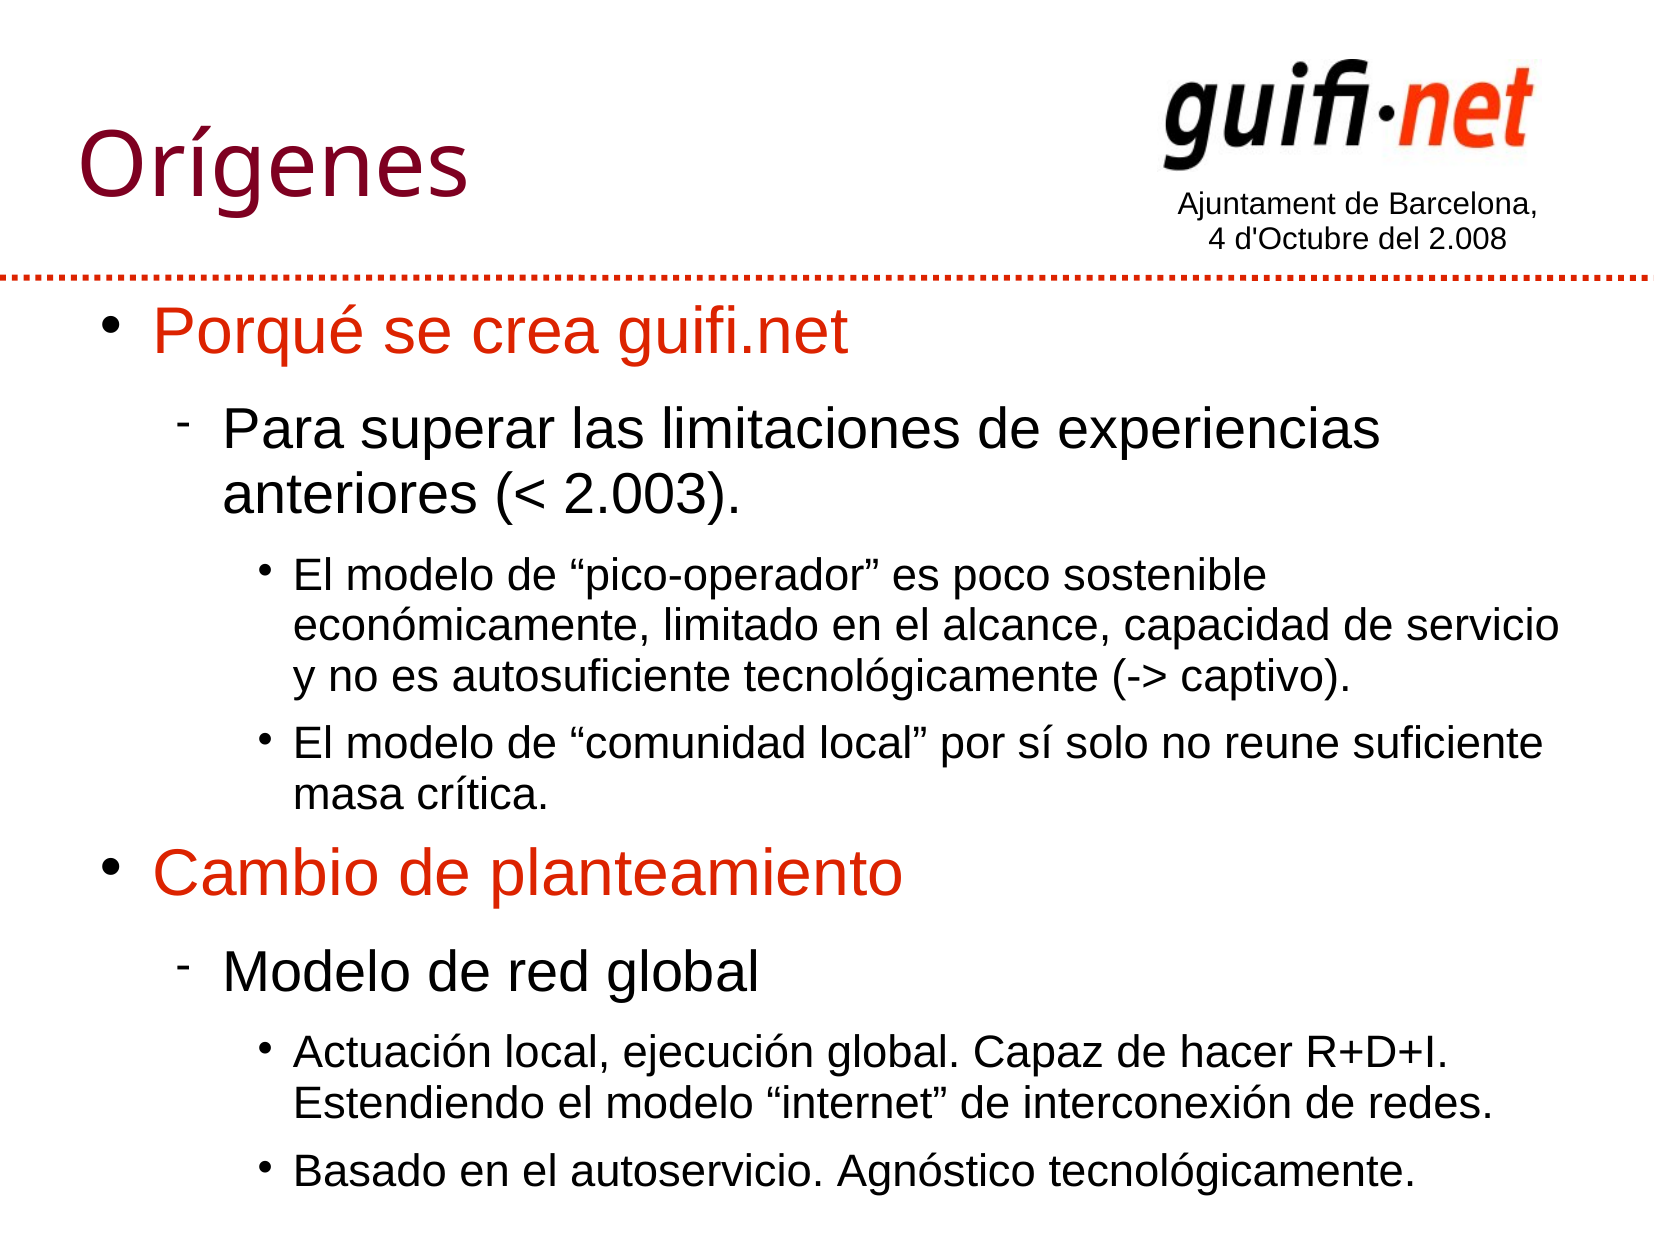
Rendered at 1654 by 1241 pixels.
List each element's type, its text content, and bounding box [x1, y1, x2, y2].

title Orígenes [76, 66, 1152, 259]
picture [1157, 59, 1542, 172]
list Porqué se crea guifi.net Para superar las limitaciones de experiencias anteriores (< 2.003). El modelo de “pico-operador” es poco sostenible económicamente, limitado en el alcance, capacidad de servicio y no es autosuficiente tecnológicamente (-> captivo). El modelo de “comunidad local” por sí solo no reune suficiente masa crítica. Cambio de planteamiento Modelo de red global Actuación local, ejecución global. Capaz de hacer R+D+I. Estendiendo el modelo “internet” de interconexión de redes. Basado en el autoservicio. Agnóstico tecnológicamente. [82, 290, 1571, 1205]
